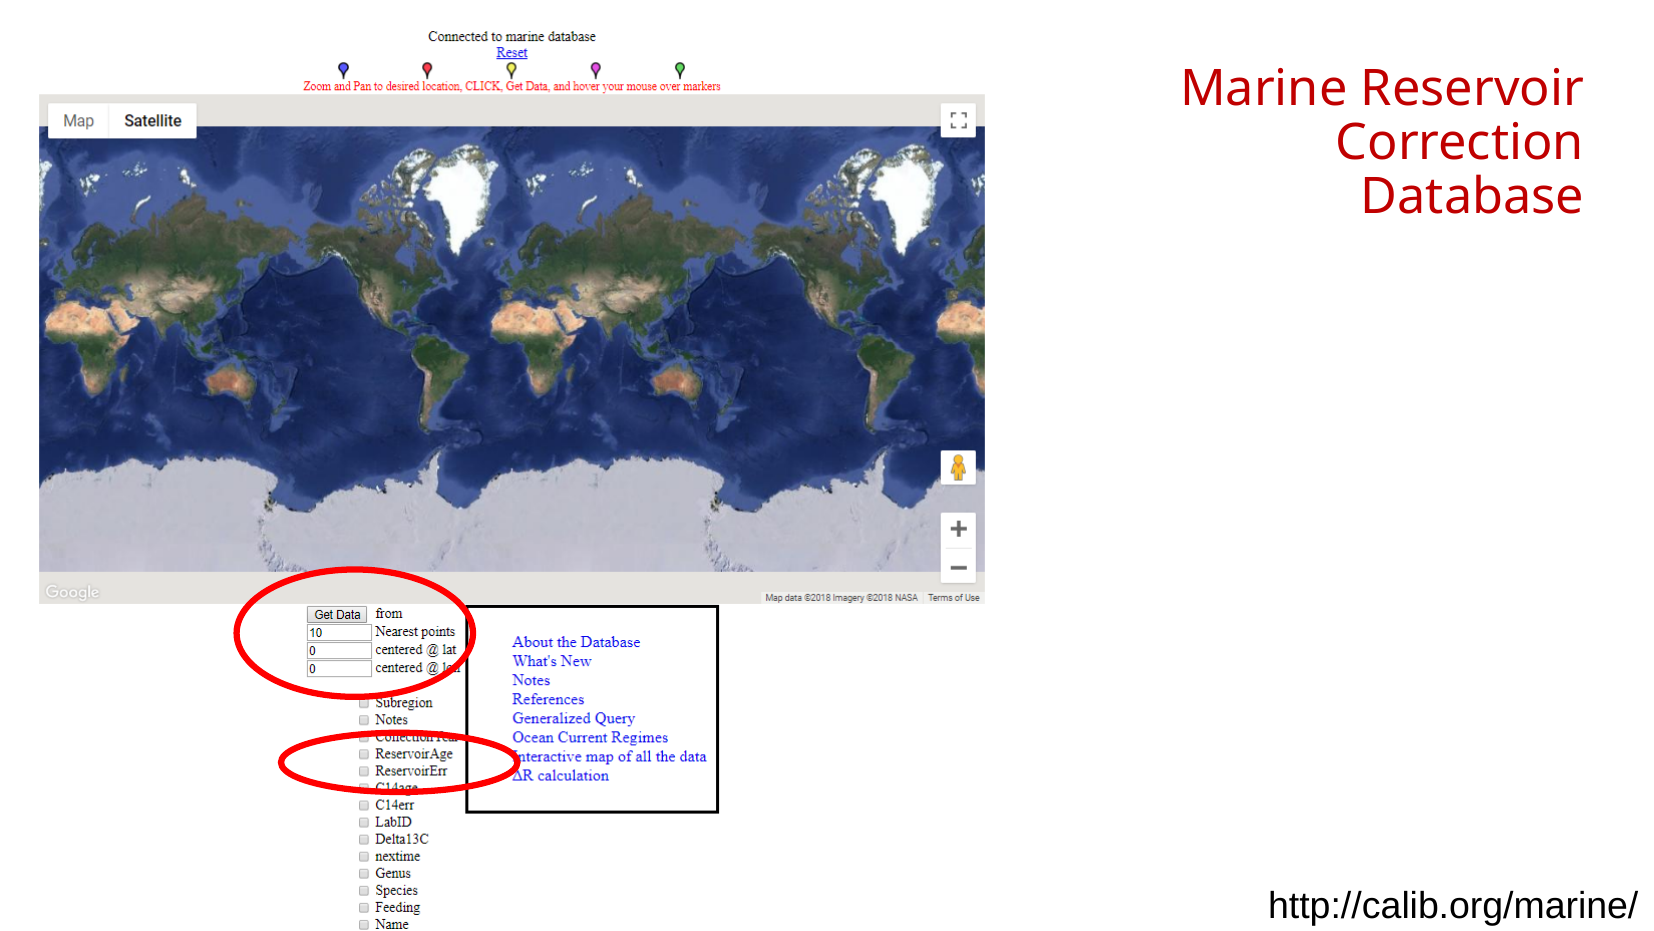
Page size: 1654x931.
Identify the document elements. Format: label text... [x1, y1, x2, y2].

picture [0, 7, 1036, 931]
text_box http://calib.org/marine/ [1253, 873, 1654, 931]
text_box Marine Reservoir Correction Database [1036, 53, 1600, 233]
